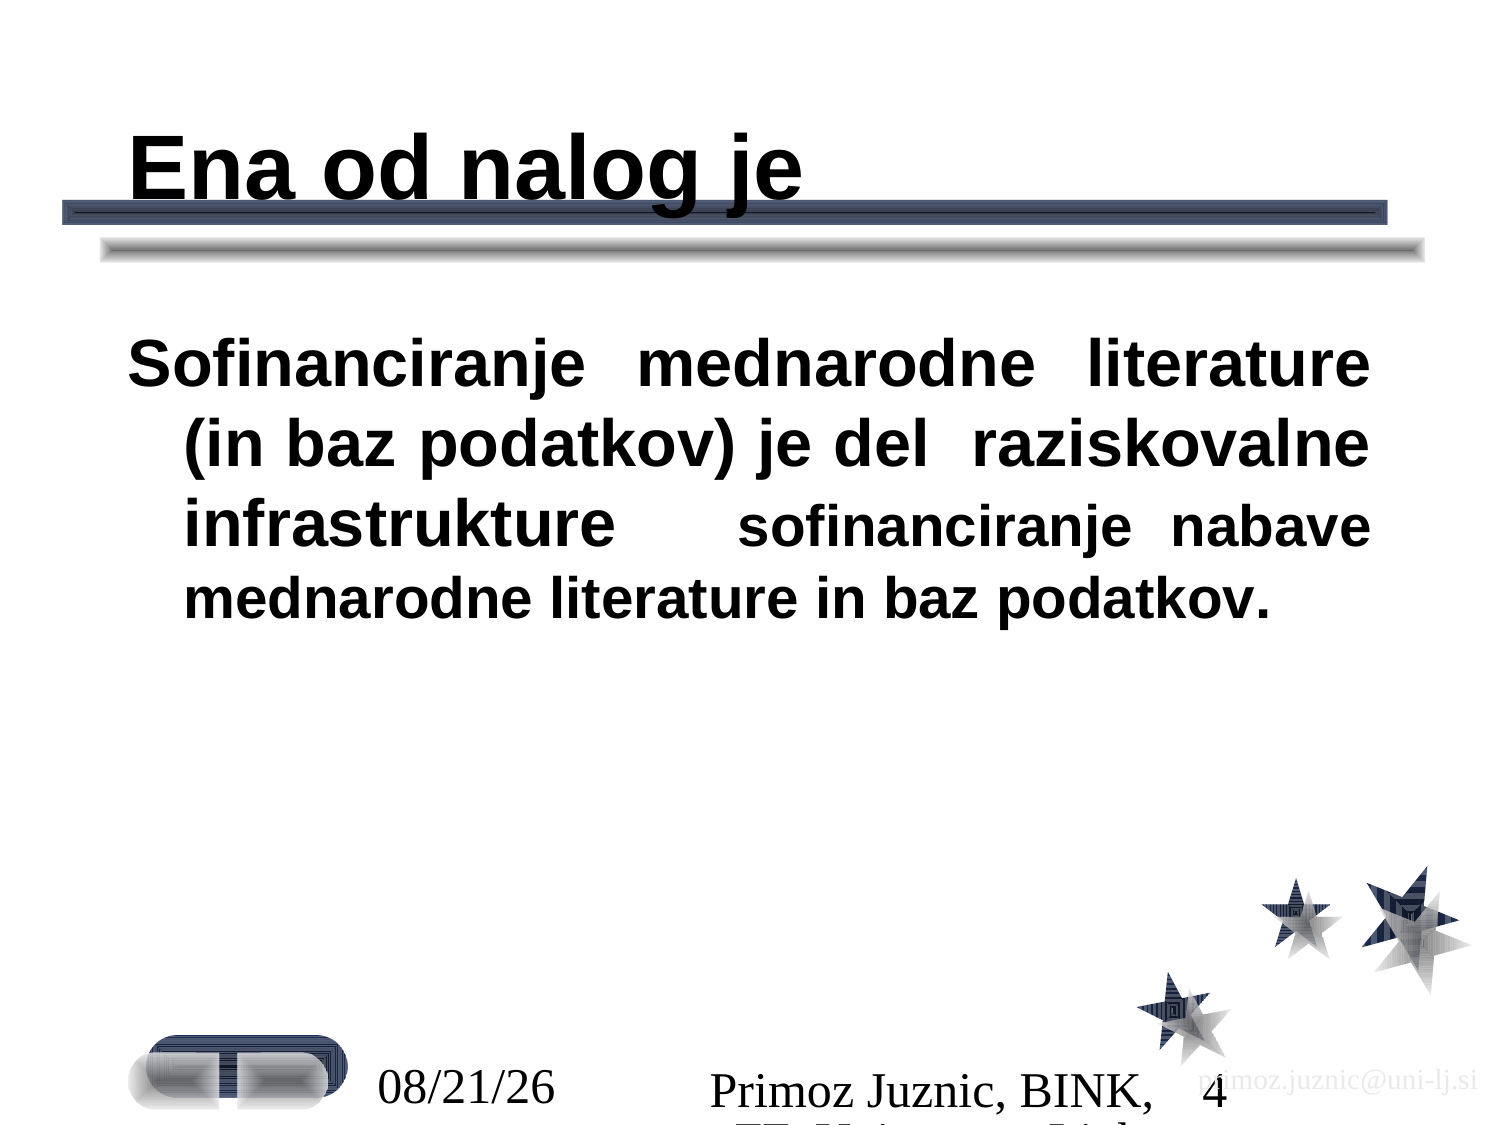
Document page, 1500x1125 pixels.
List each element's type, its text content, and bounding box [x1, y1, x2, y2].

title Ena od nalog je [112, 37, 1388, 225]
list Sofinanciranje mednarodne literature (in baz podatkov) je del raziskovalne infrastrukture sofinanciranje nabave mednarodne literature in baz podatkov. [112, 312, 1388, 988]
